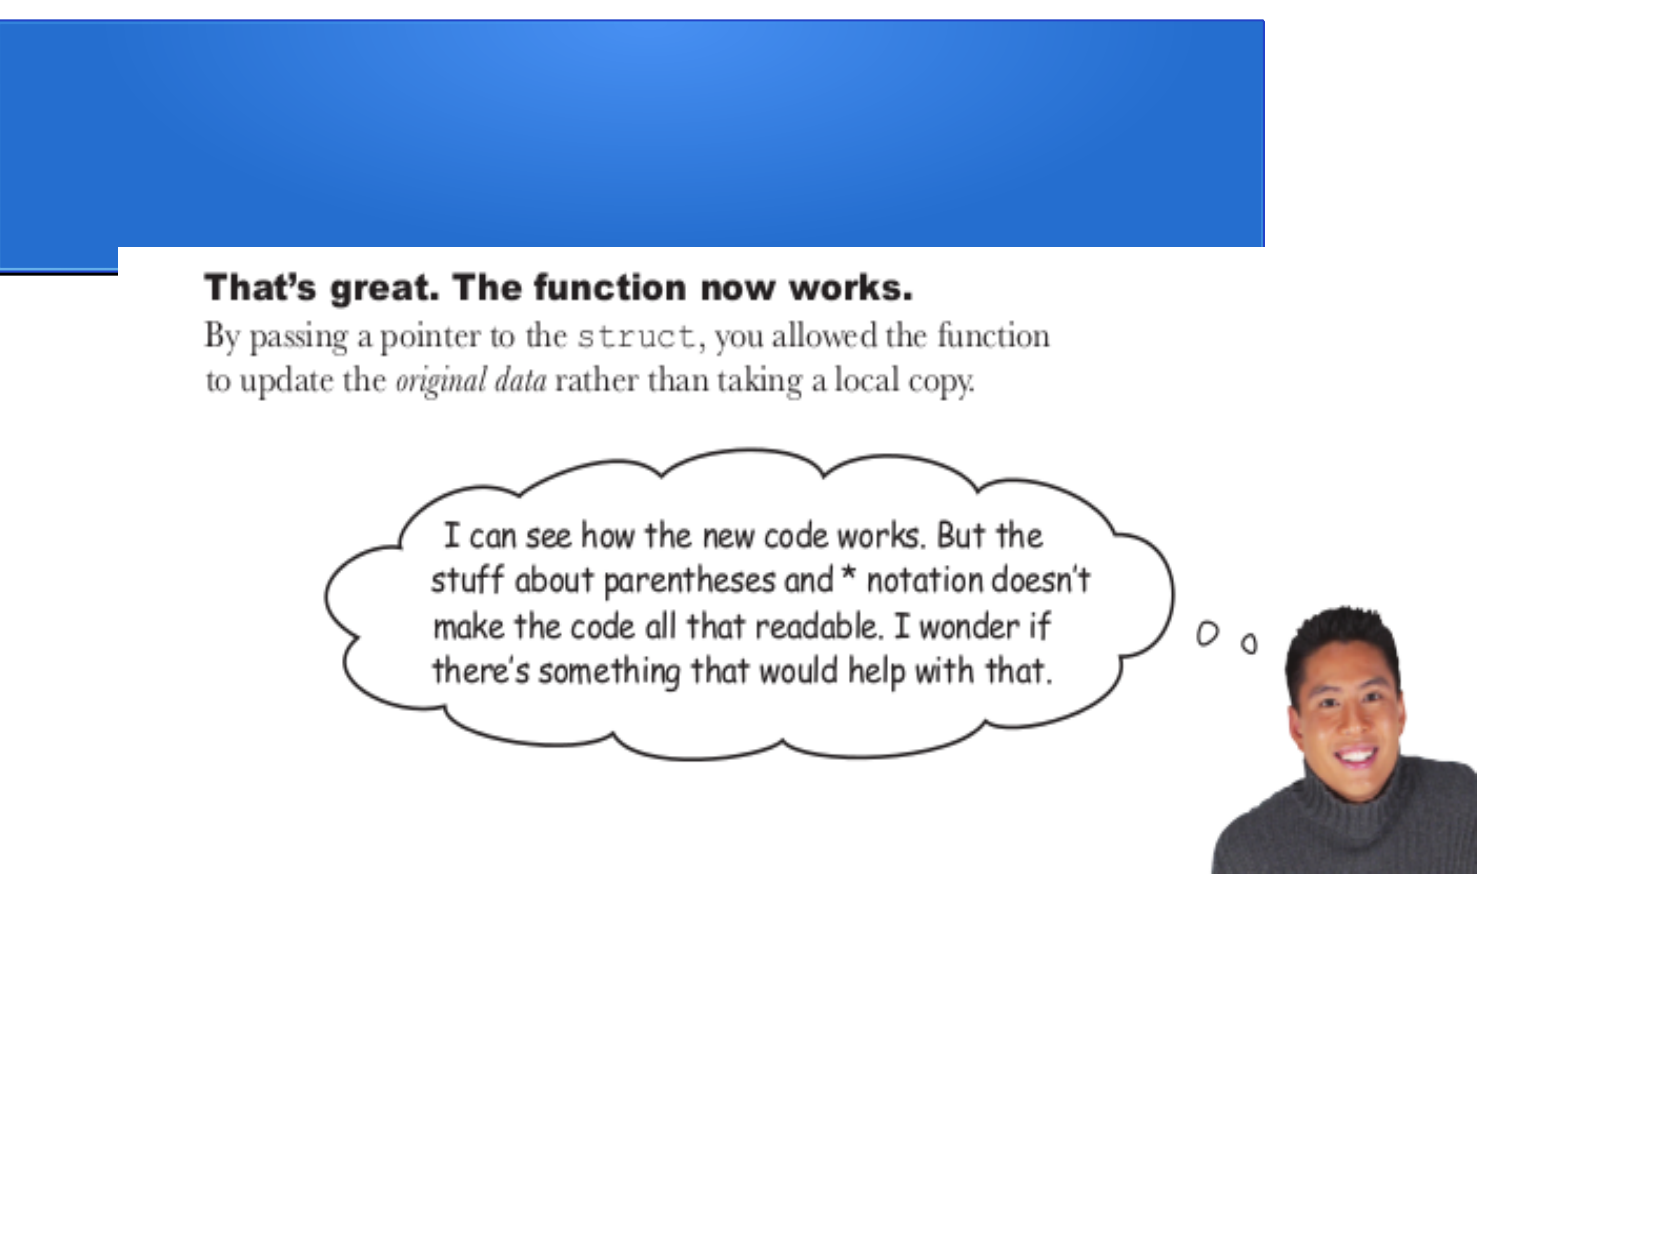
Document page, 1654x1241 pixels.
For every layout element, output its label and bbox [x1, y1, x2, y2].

picture [118, 247, 1477, 875]
